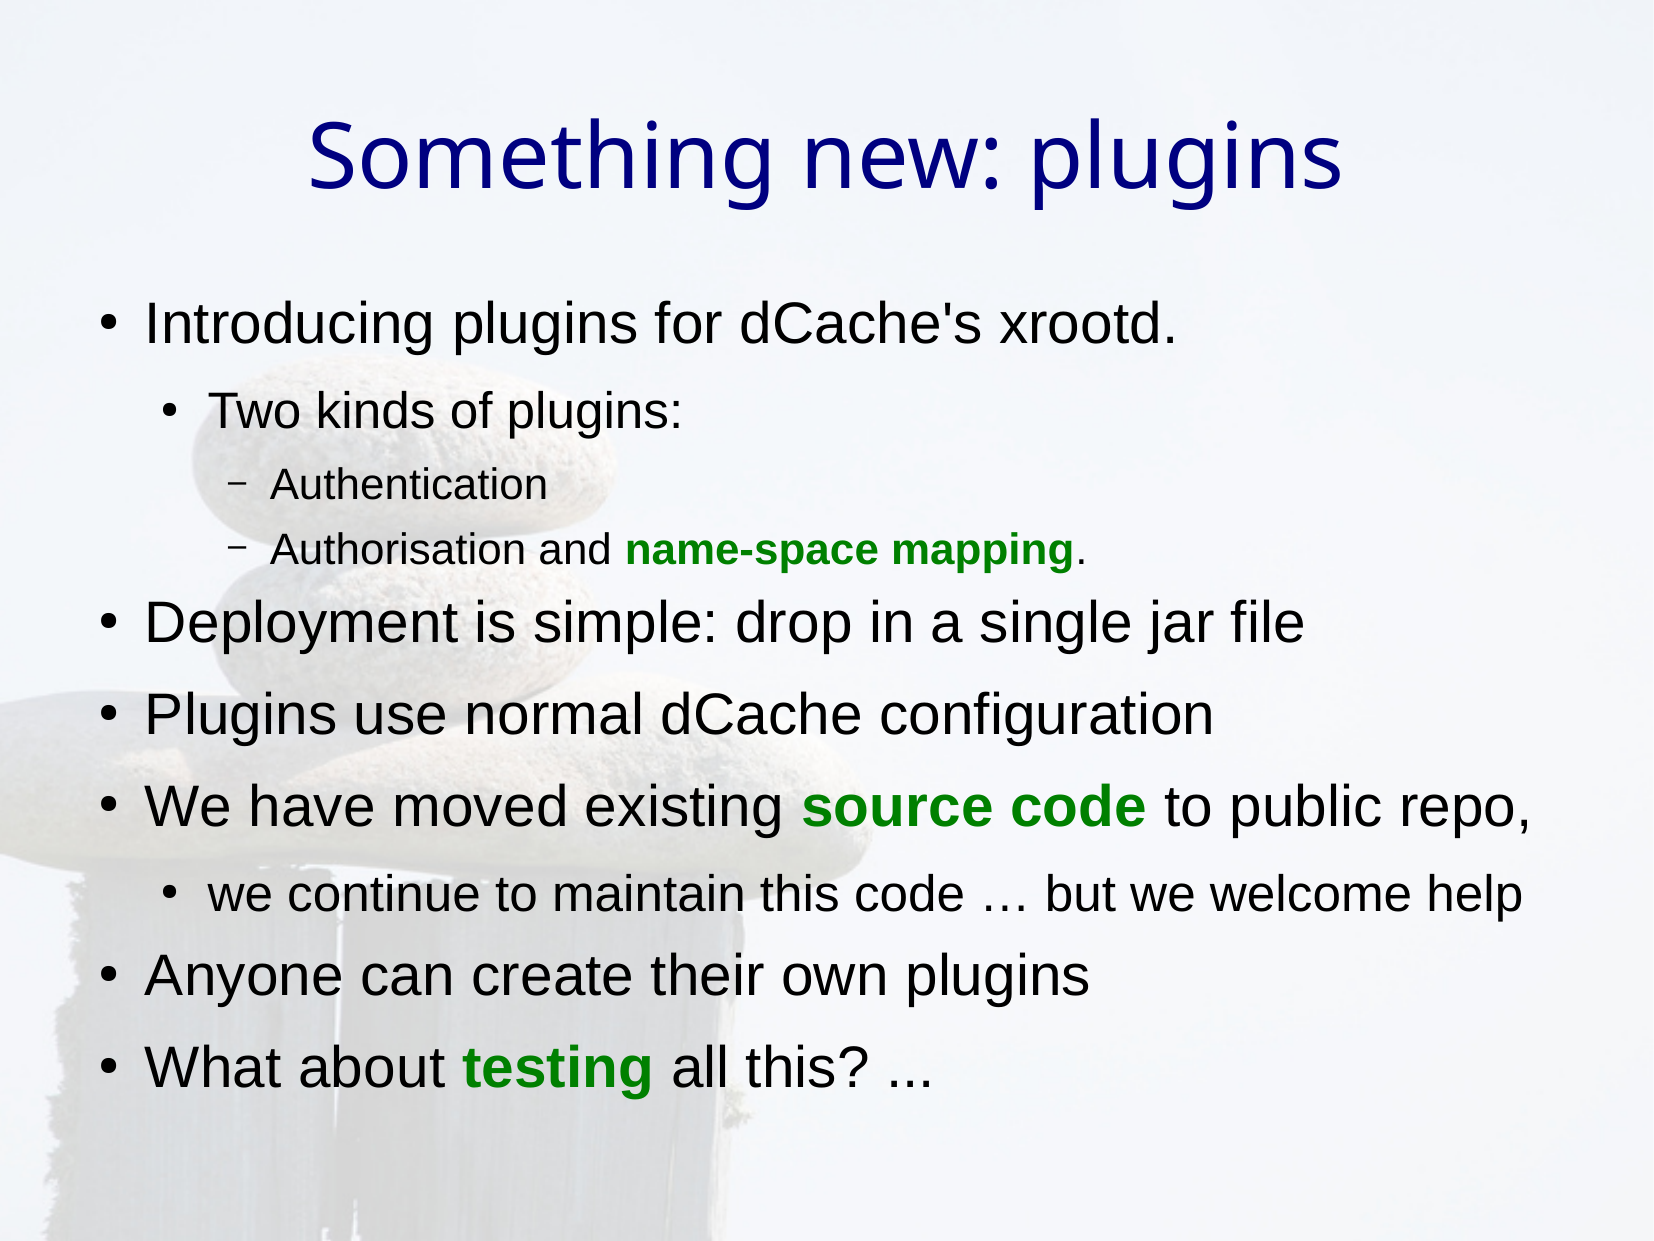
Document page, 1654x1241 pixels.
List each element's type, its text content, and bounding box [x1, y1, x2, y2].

list Introducing plugins for dCache's xrootd. Two kinds of plugins: Authentication Authorisation and name-space mapping. Deployment is simple: drop in a single jar file Plugins use normal dCache configuration We have moved existing source code to public repo, we continue to maintain this code … but we welcome help Anyone can create their own plugins What about testing all this? ... [82, 290, 1571, 1109]
picture [0, 0, 1654, 1241]
title Something new: plugins [82, 49, 1571, 257]
